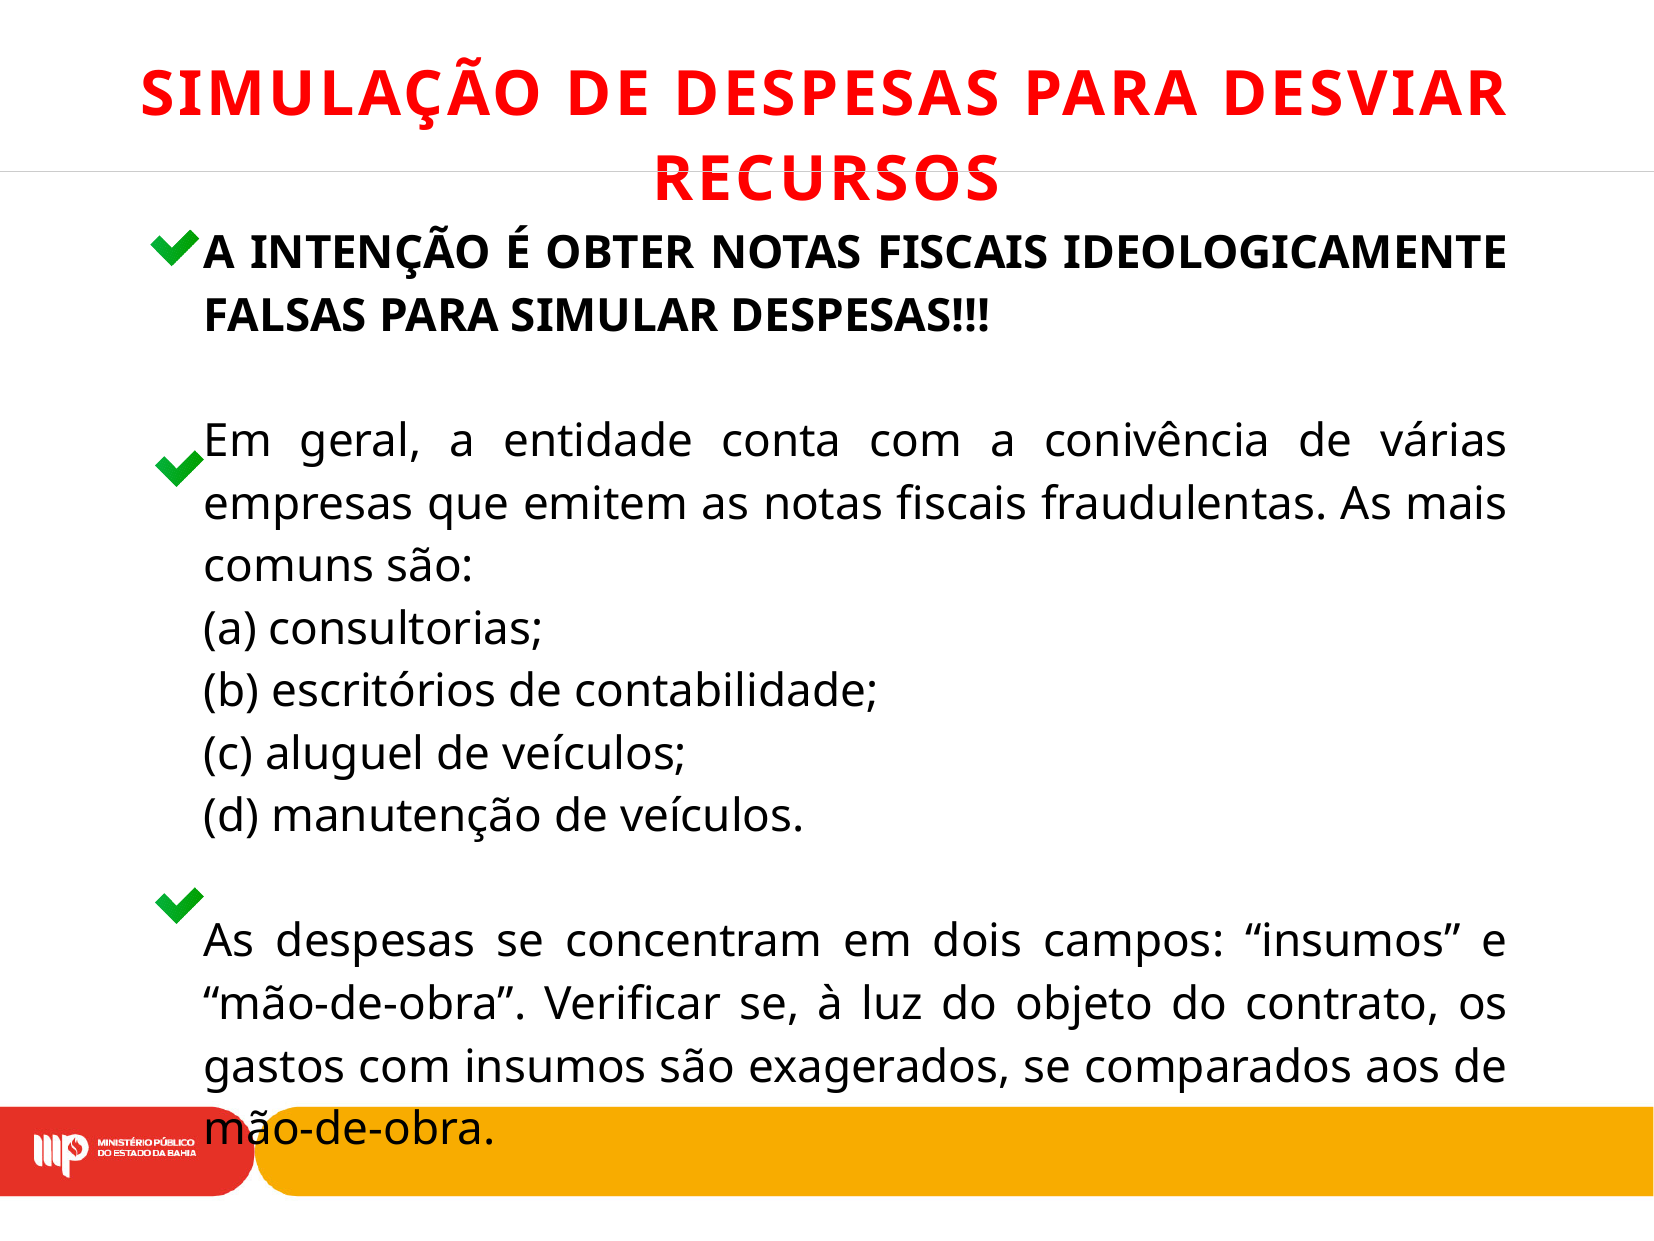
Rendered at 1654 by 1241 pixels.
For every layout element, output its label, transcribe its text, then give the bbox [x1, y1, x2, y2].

picture [153, 885, 206, 926]
picture [148, 228, 201, 268]
text_box SIMULAÇÃO DE DESPESAS PARA DESVIAR RECURSOS [0, 41, 1654, 135]
text_box A INTENÇÃO É OBTER NOTAS FISCAIS IDEOLOGICAMENTE FALSAS PARA SIMULAR DESPESAS!!! Em geral, a entidade conta com a conivência de várias empresas que emitem as notas fiscais fraudulentas. As mais comuns são: (a) consultorias; (b) escritórios de contabilidade; (c) aluguel de veículos; (d) manutenção de veículos. As despesas se concentram em dois campos: “insumos” e “mão-de-obra”. Verificar se, à luz do objeto do contrato, os gastos com insumos são exagerados, se comparados aos de mão-de-obra. [188, 212, 1524, 1108]
picture [153, 448, 206, 489]
picture [0, 1101, 1654, 1241]
